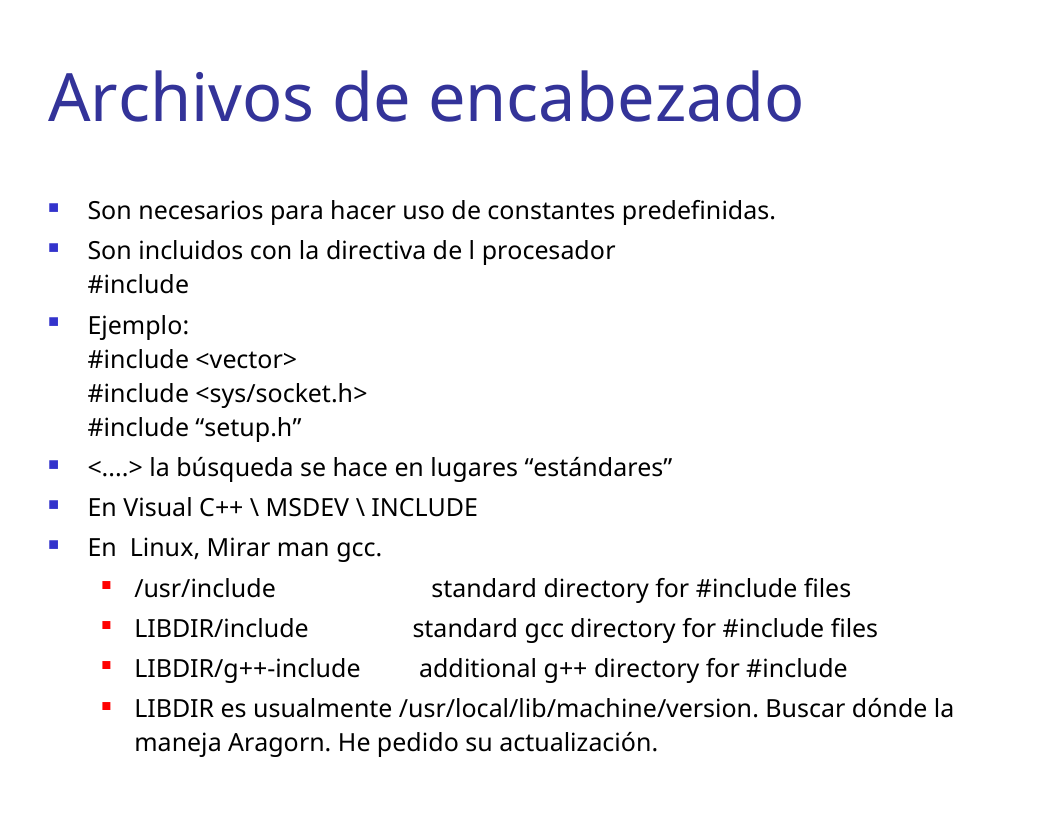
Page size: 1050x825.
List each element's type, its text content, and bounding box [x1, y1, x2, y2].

title Archivos de encabezado [37, 26, 1026, 147]
list Son necesarios para hacer uso de constantes predefinidas. Son incluidos con la directiva de l procesador #include Ejemplo: #include <vector> #include <sys/socket.h> #include “setup.h” <....> la búsqueda se hace en lugares “estándares” En Visual C++ \ MSDEV \ INCLUDE En Linux, Mirar man gcc. /usr/include standard directory for #include files LIBDIR/include standard gcc directory for #include files LIBDIR/g++-include additional g++ directory for #include LIBDIR es usualmente /usr/local/lib/machine/version. Buscar dónde la maneja Aragorn. He pedido su actualización. [37, 187, 1023, 742]
